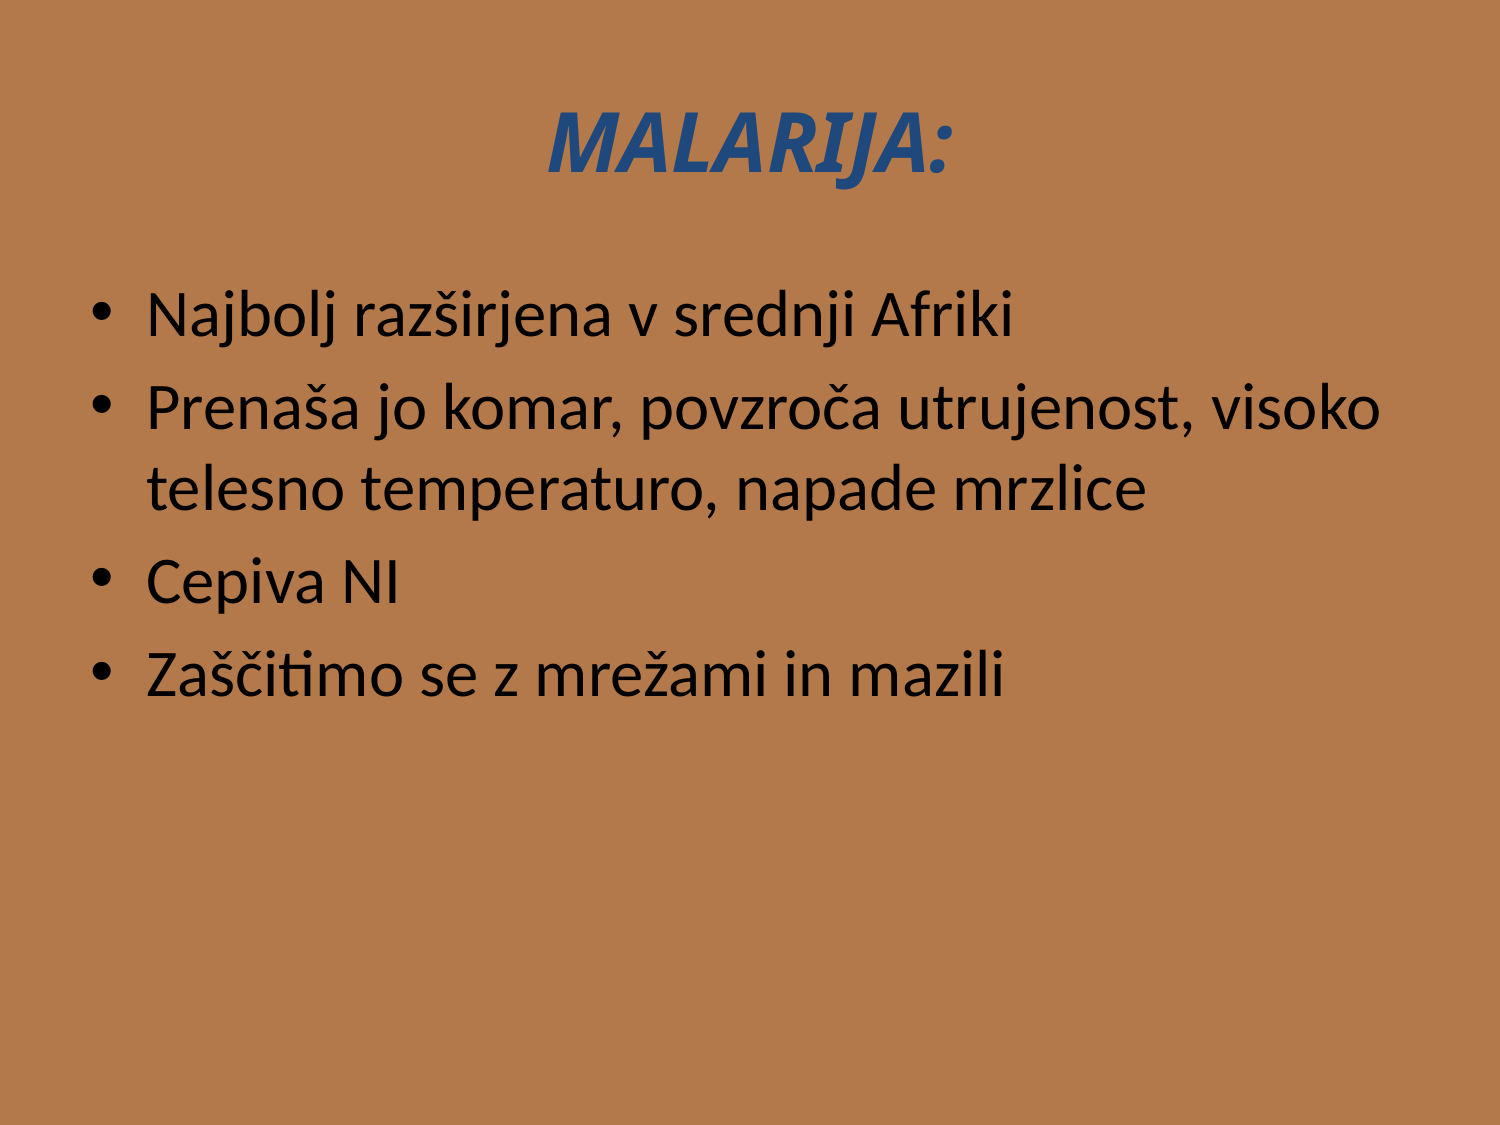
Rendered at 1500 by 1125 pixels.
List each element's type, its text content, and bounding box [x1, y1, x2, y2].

title MALARIJA: [75, 45, 1425, 233]
list Najbolj razširjena v srednji Afriki Prenaša jo komar, povzroča utrujenost, visoko telesno temperaturo, napade mrzlice Cepiva NI Zaščitimo se z mrežami in mazili [75, 262, 1425, 1005]
